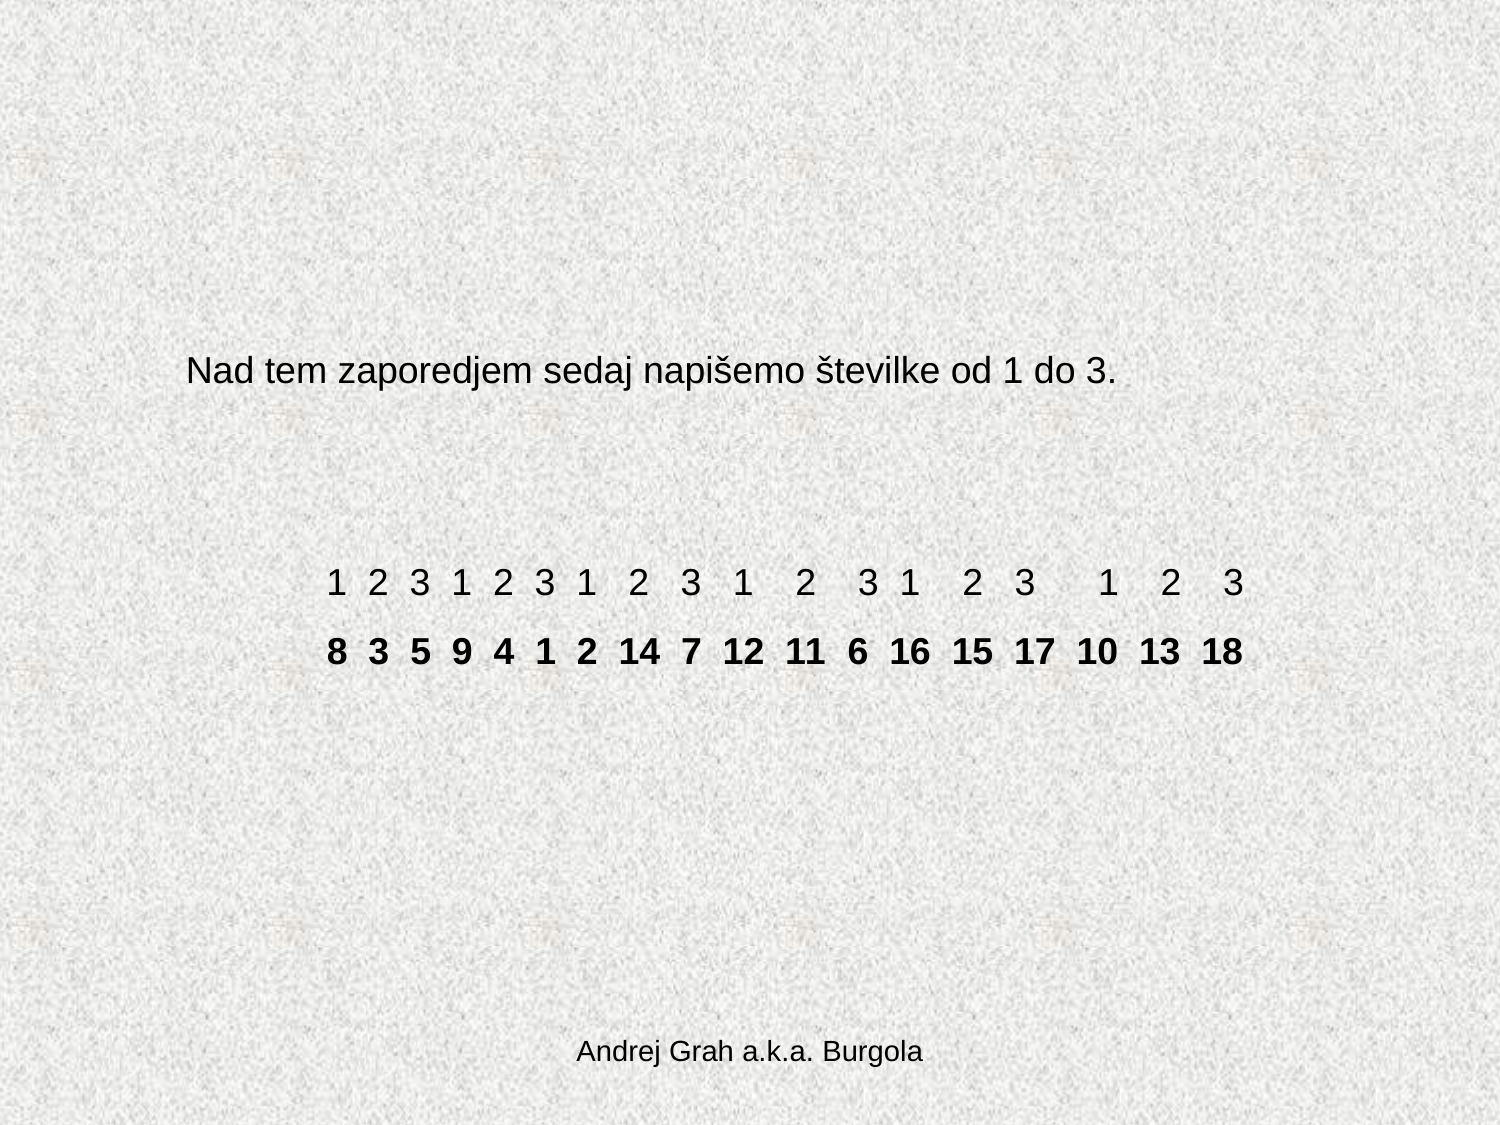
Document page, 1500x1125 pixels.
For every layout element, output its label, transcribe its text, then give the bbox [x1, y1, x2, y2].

text_box 1 2 3 1 2 3 1 2 3 1 2 3 1 2 3 1 2 3 8 3 5 9 4 1 2 14 7 12 11 6 16 15 17 10 13 18 [206, 550, 1365, 680]
text_box Nad tem zaporedjem sedaj napišemo številke od 1 do 3. [171, 337, 1317, 399]
picture [0, 0, 1500, 1125]
text_box Andrej Grah a.k.a. Burgola [512, 1024, 988, 1103]
